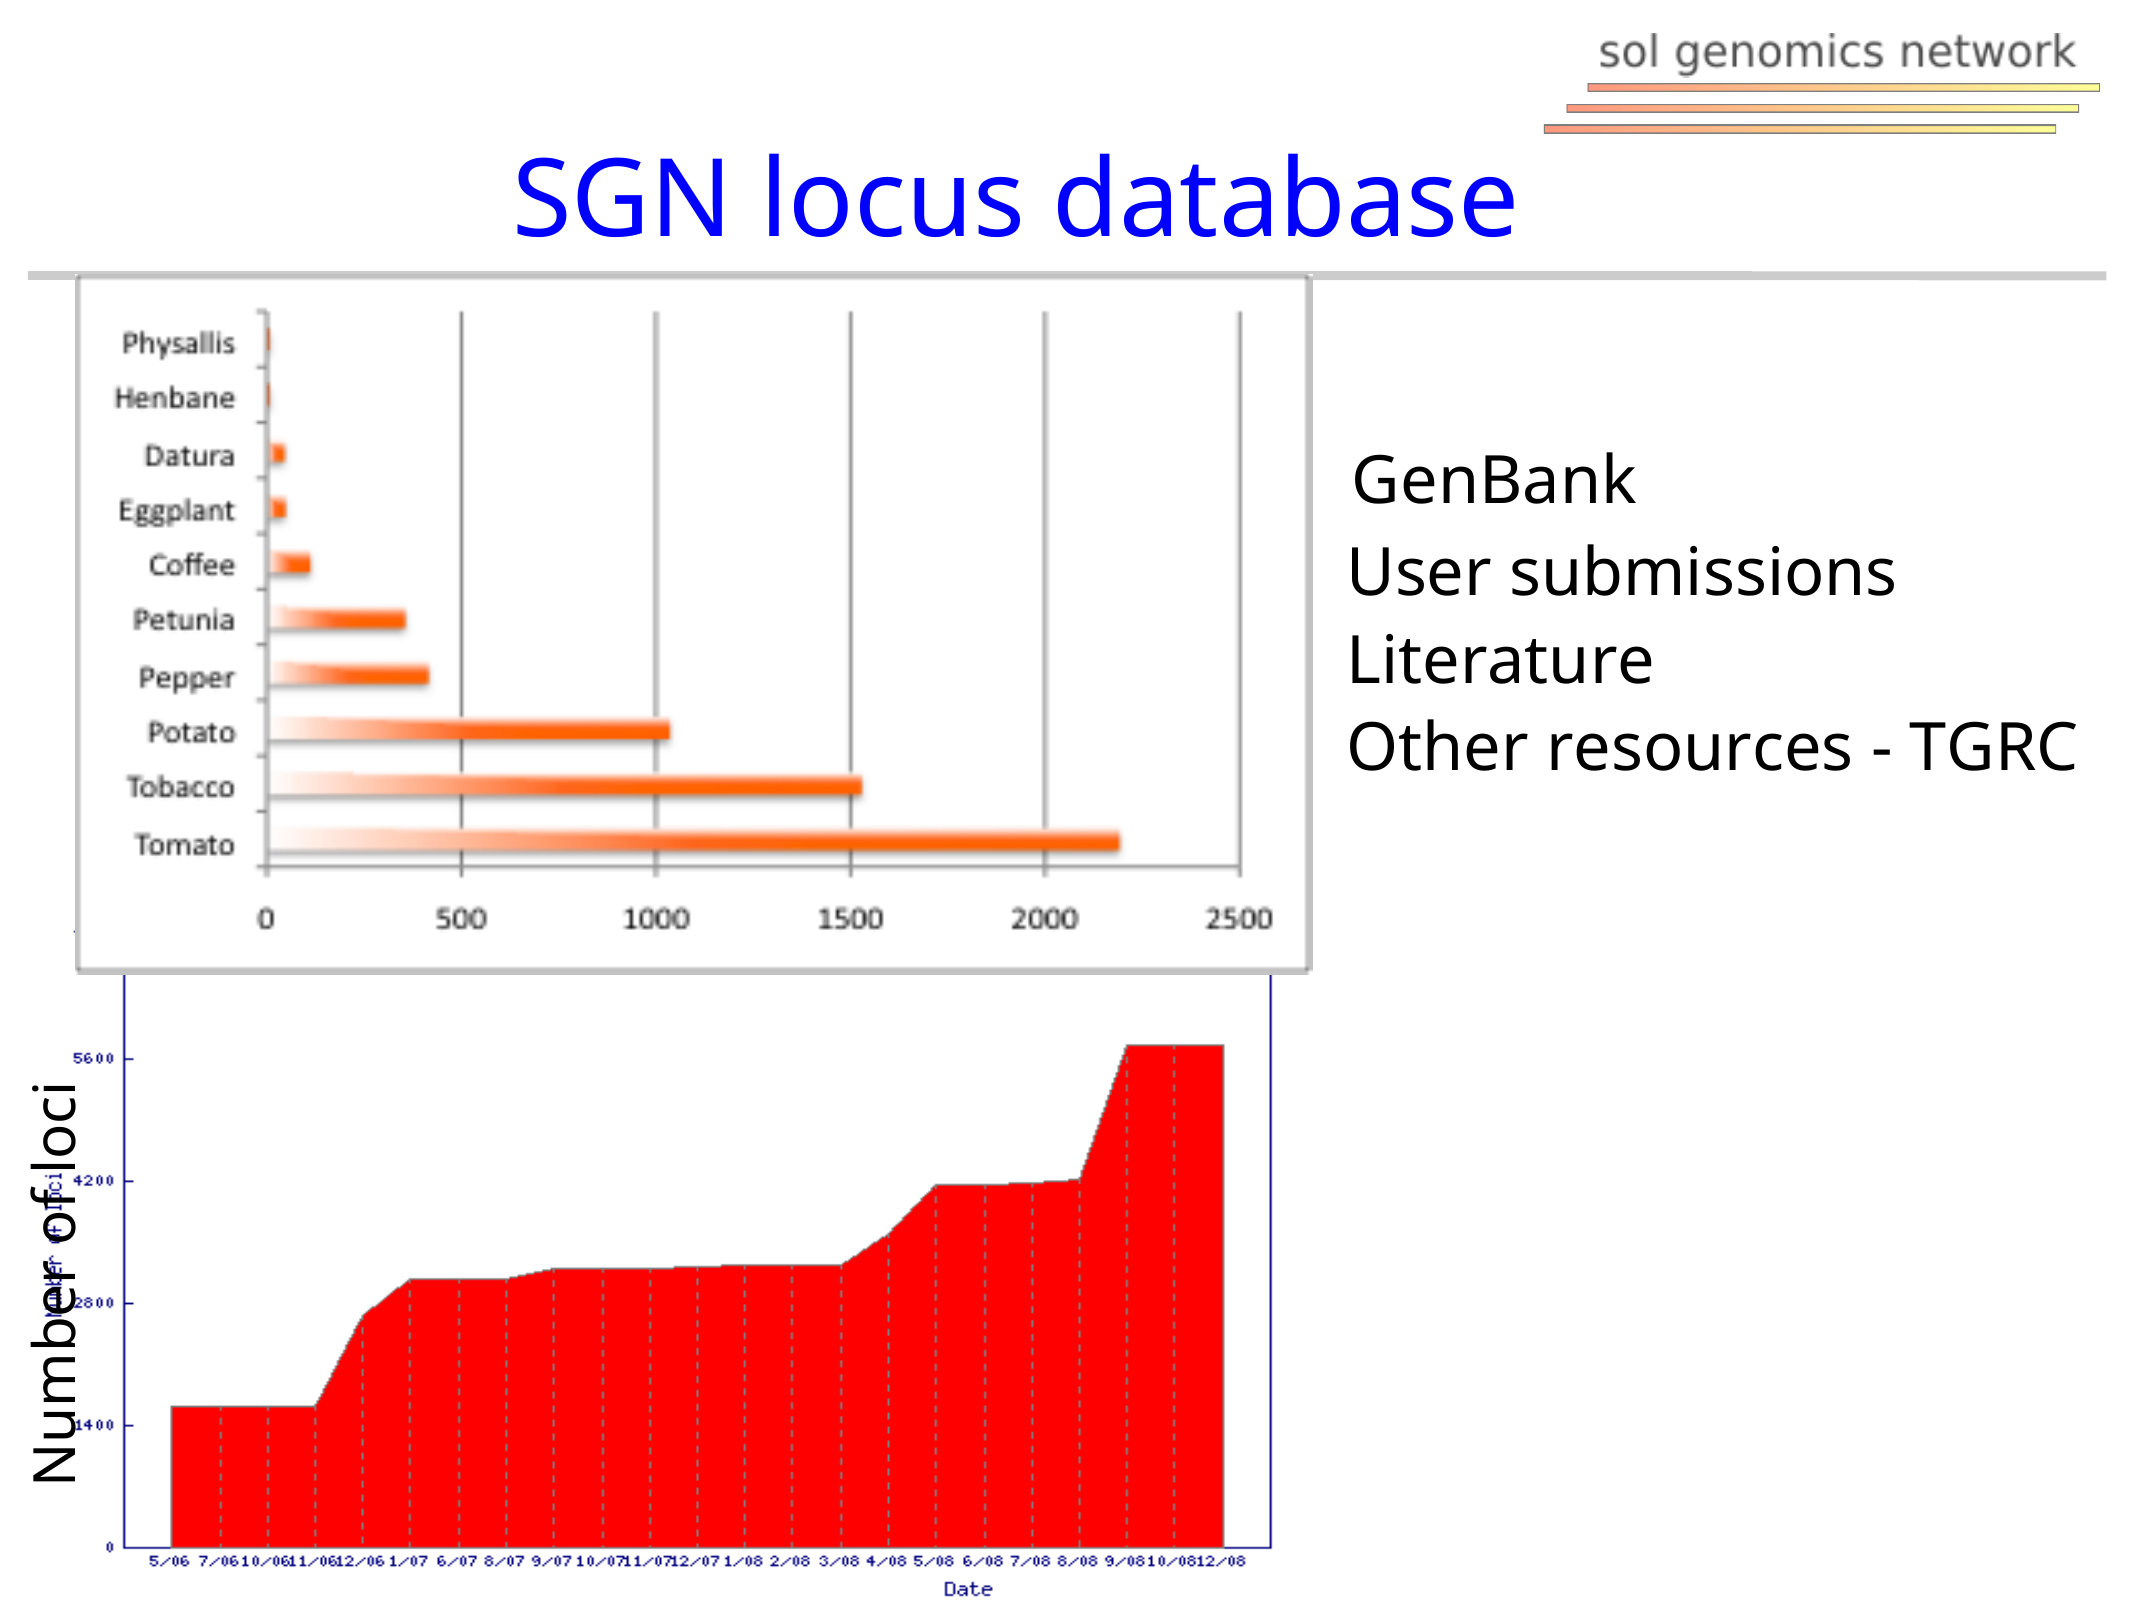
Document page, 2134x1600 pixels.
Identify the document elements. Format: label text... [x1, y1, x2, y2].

text_box GenBank User submissions Literature Other resources - TGRC [1313, 404, 2134, 751]
text_box Number of loci [7, 975, 89, 1595]
picture [1597, 33, 2078, 78]
picture [21, 274, 1313, 1600]
text_box [1916, 124, 2057, 134]
text_box [1566, 104, 2080, 113]
text_box SGN locus database [116, 122, 1916, 267]
text_box [1587, 83, 2101, 92]
